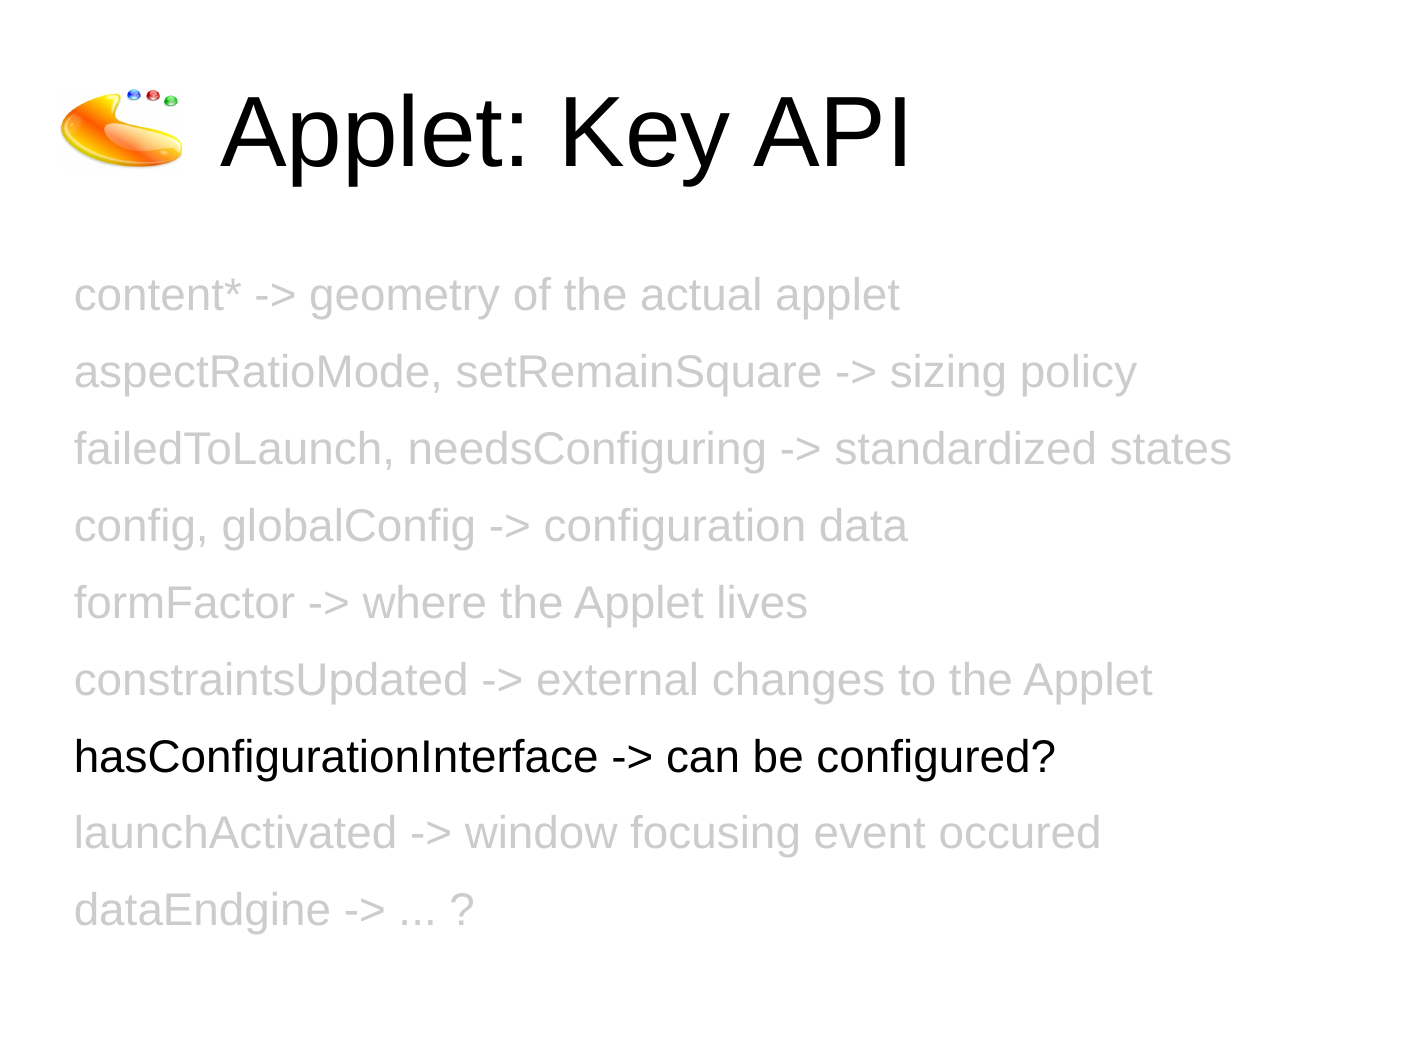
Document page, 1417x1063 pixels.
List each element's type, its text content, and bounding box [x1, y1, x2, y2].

text_box Applet: Key API [205, 68, 1358, 188]
picture [60, 89, 183, 170]
text_box content* -> geometry of the actual applet aspectRatioMode, setRemainSquare -> sizing policy failedToLaunch, needsConfiguring -> standardized states config, globalConfig -> configuration data formFactor -> where the Applet lives constraintsUpdated -> external changes to the Applet hasConfigurationInterface -> can be configured? launchActivated -> window focusing event occured dataEndgine -> ... ? [59, 236, 1417, 1063]
